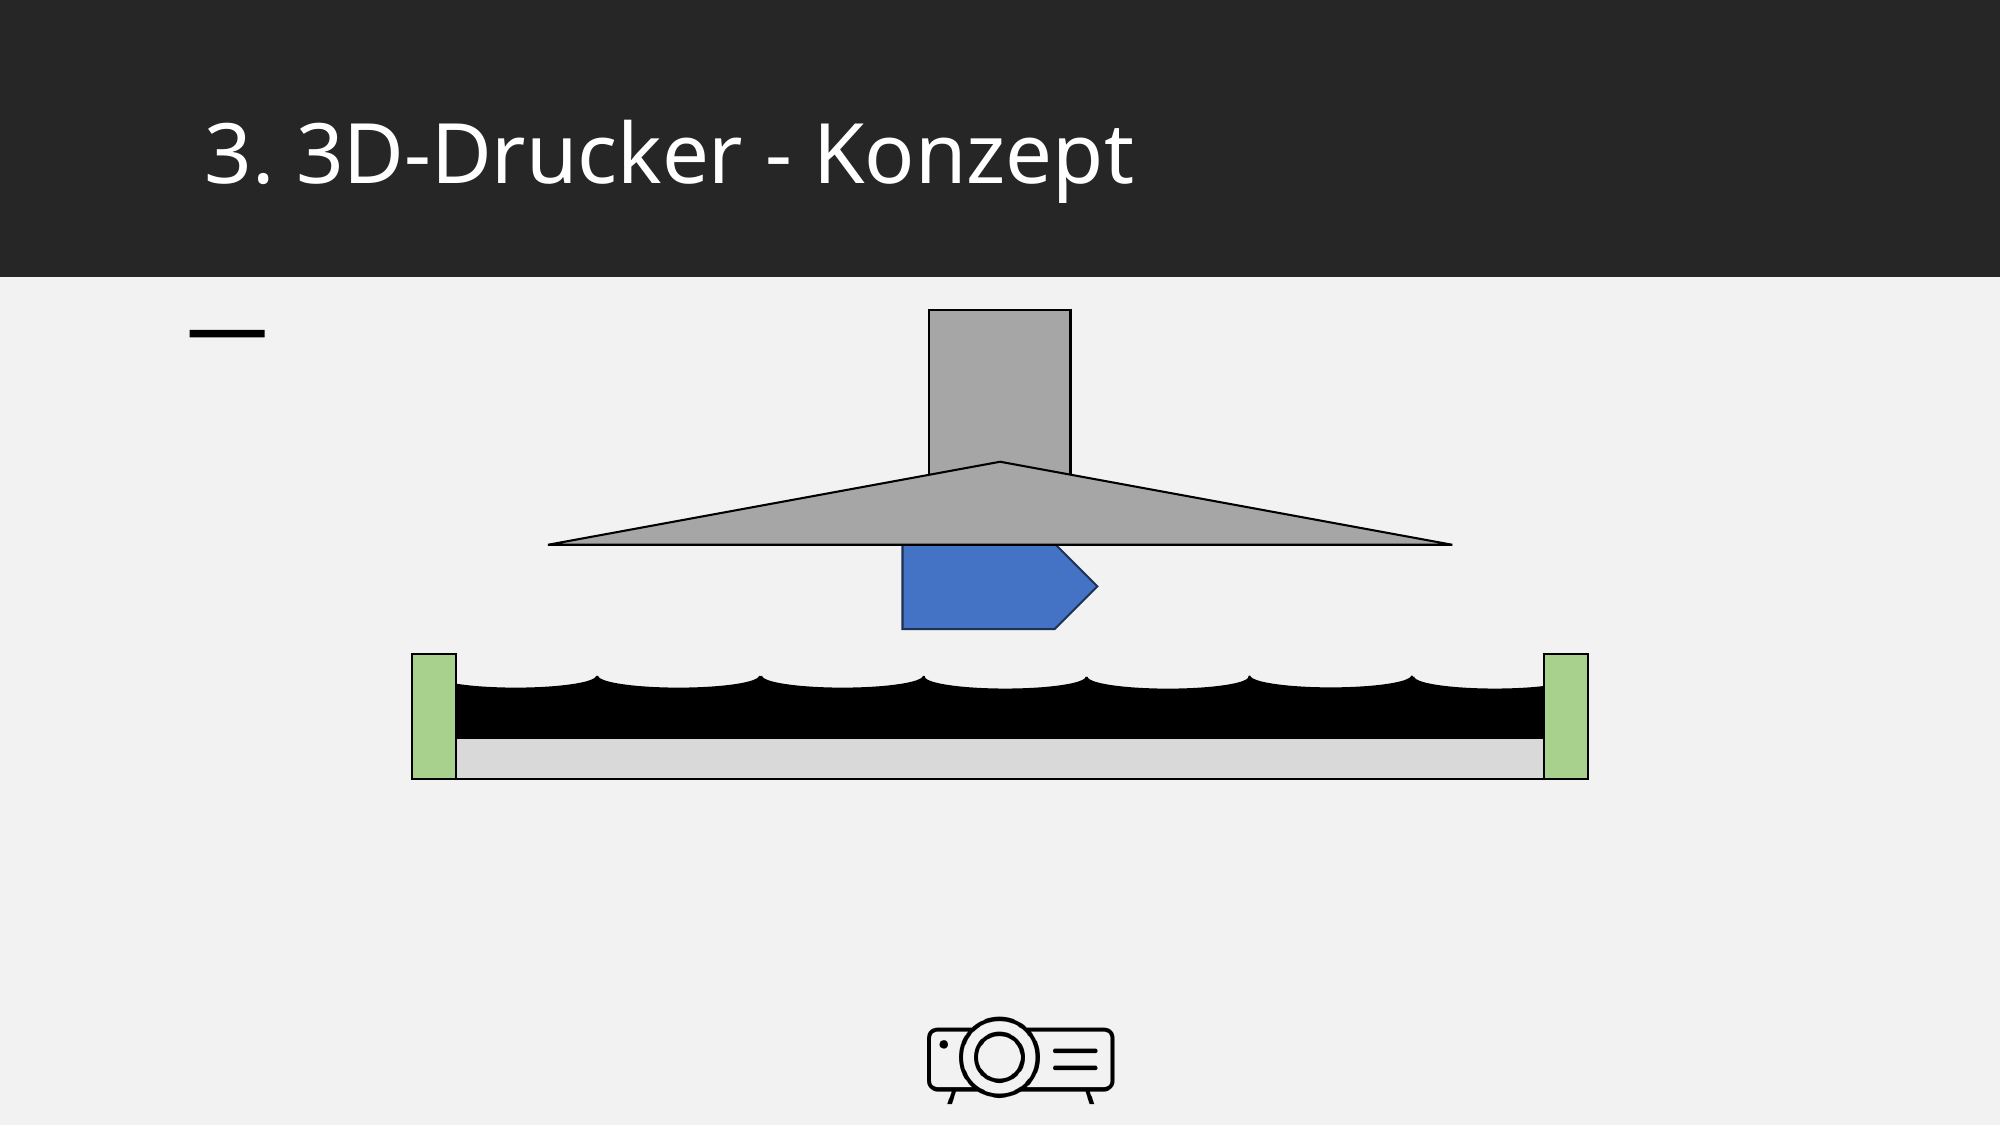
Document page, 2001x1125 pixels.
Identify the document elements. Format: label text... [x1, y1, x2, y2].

picture [918, 956, 1123, 1125]
title 3. 3D-Drucker - Konzept [189, 104, 1812, 253]
text_box [0, 0, 2000, 1125]
